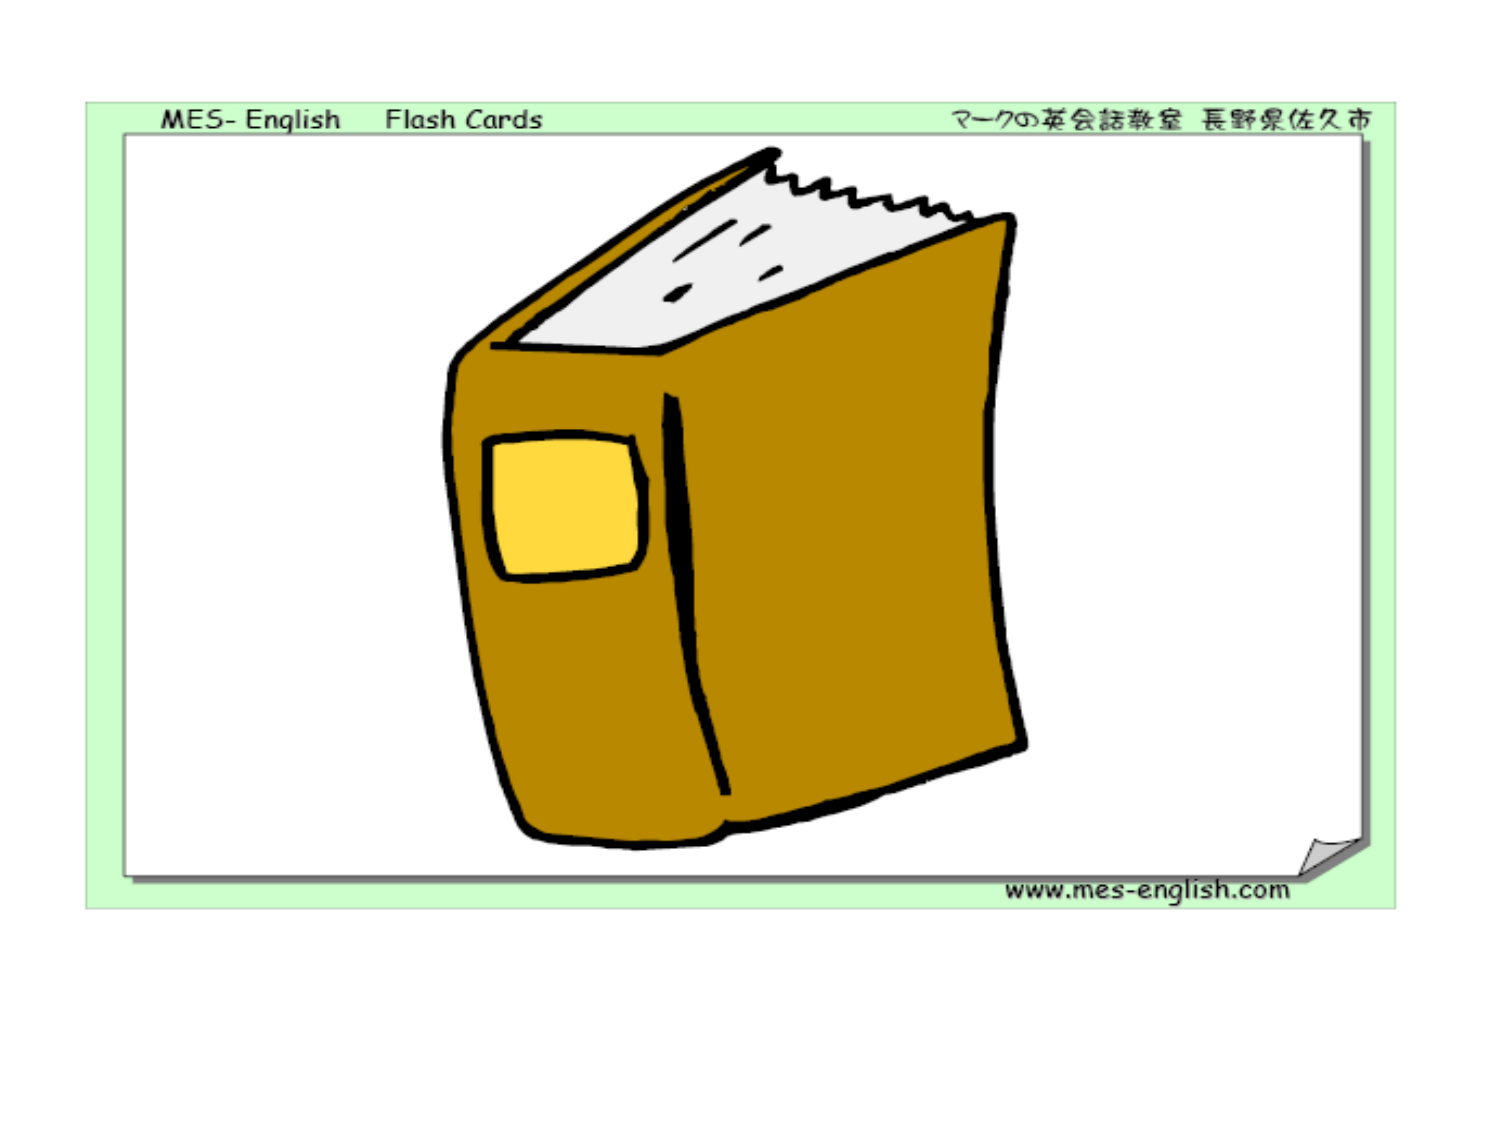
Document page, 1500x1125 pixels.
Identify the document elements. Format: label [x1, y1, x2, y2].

picture [62, 87, 1408, 926]
